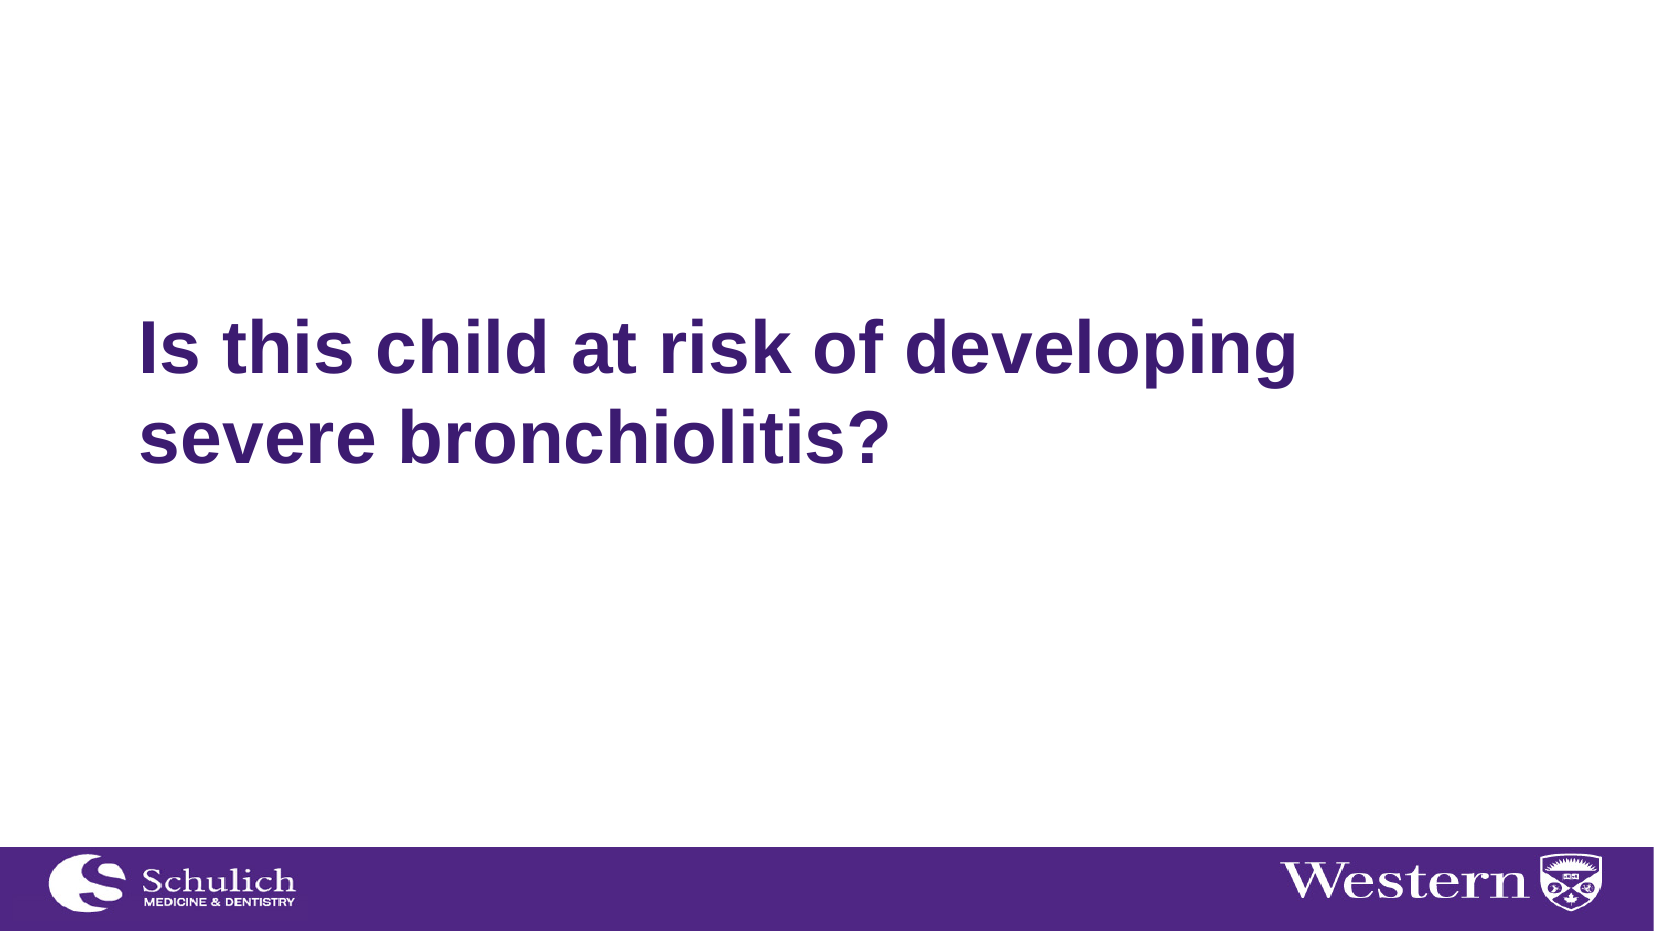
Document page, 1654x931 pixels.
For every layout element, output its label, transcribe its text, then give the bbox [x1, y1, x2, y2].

title Is this child at risk of developing severe bronchiolitis? [124, 288, 1530, 489]
picture [0, 0, 1654, 931]
